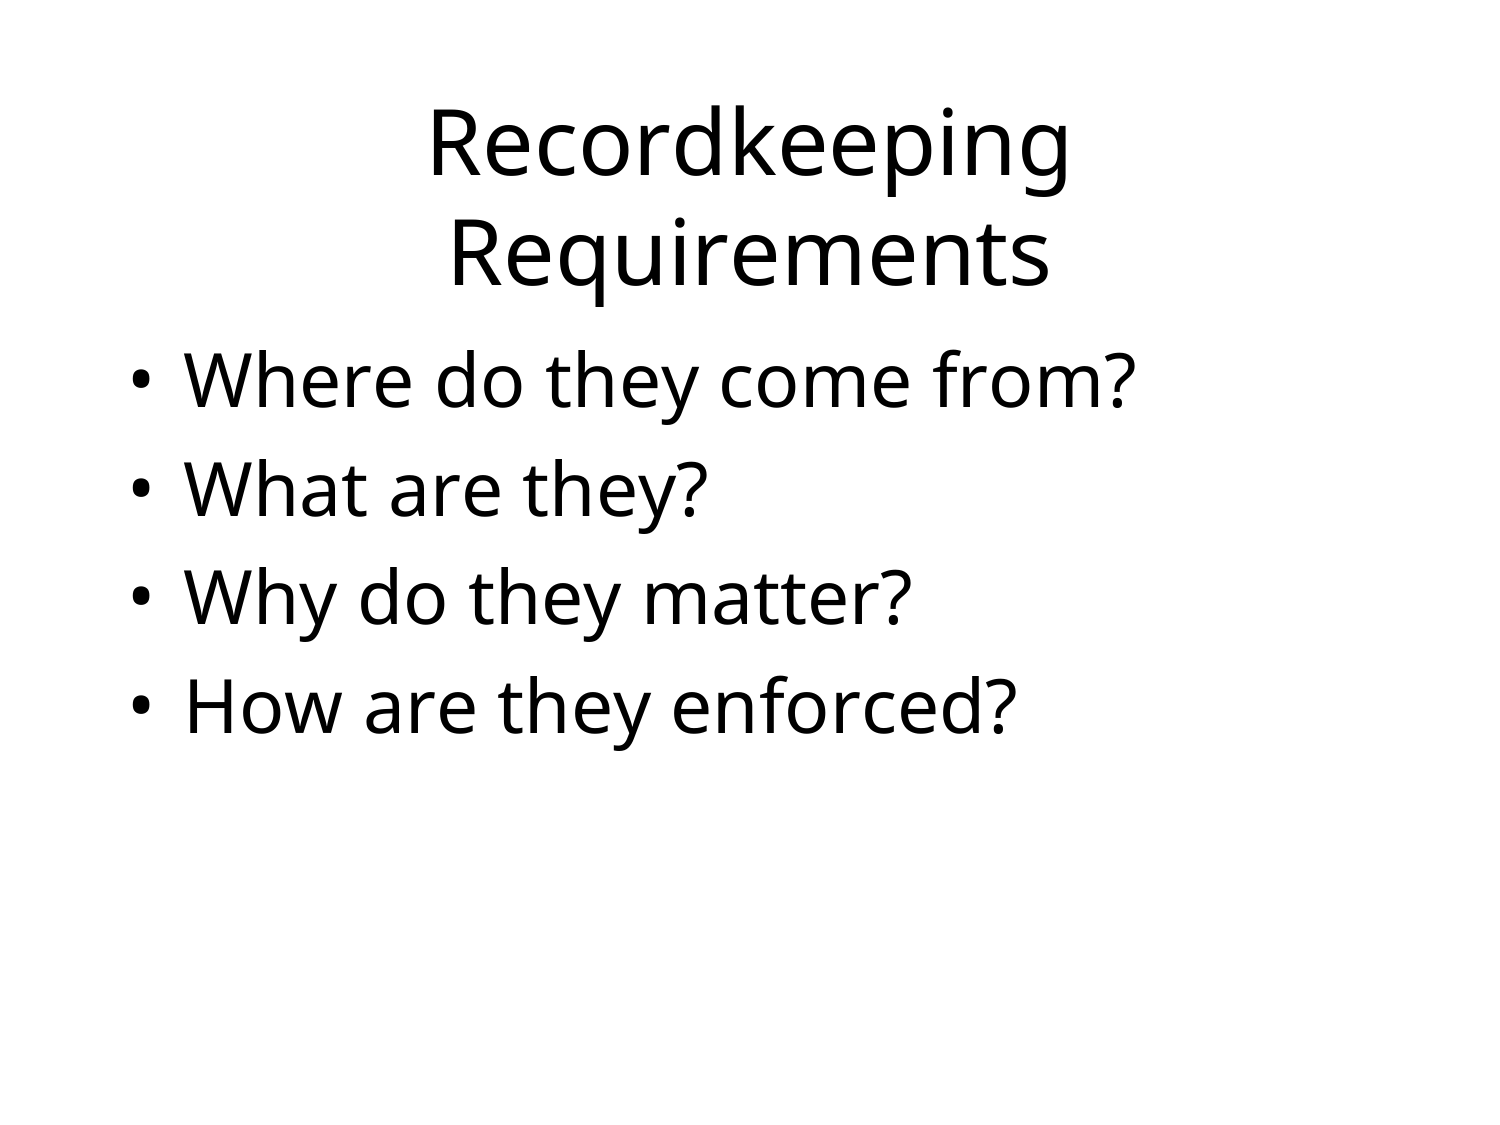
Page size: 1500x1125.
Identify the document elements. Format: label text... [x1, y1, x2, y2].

list Where do they come from? What are they? Why do they matter? How are they enforced? [112, 324, 1388, 1125]
title Recordkeeping Requirements [112, 99, 1388, 288]
